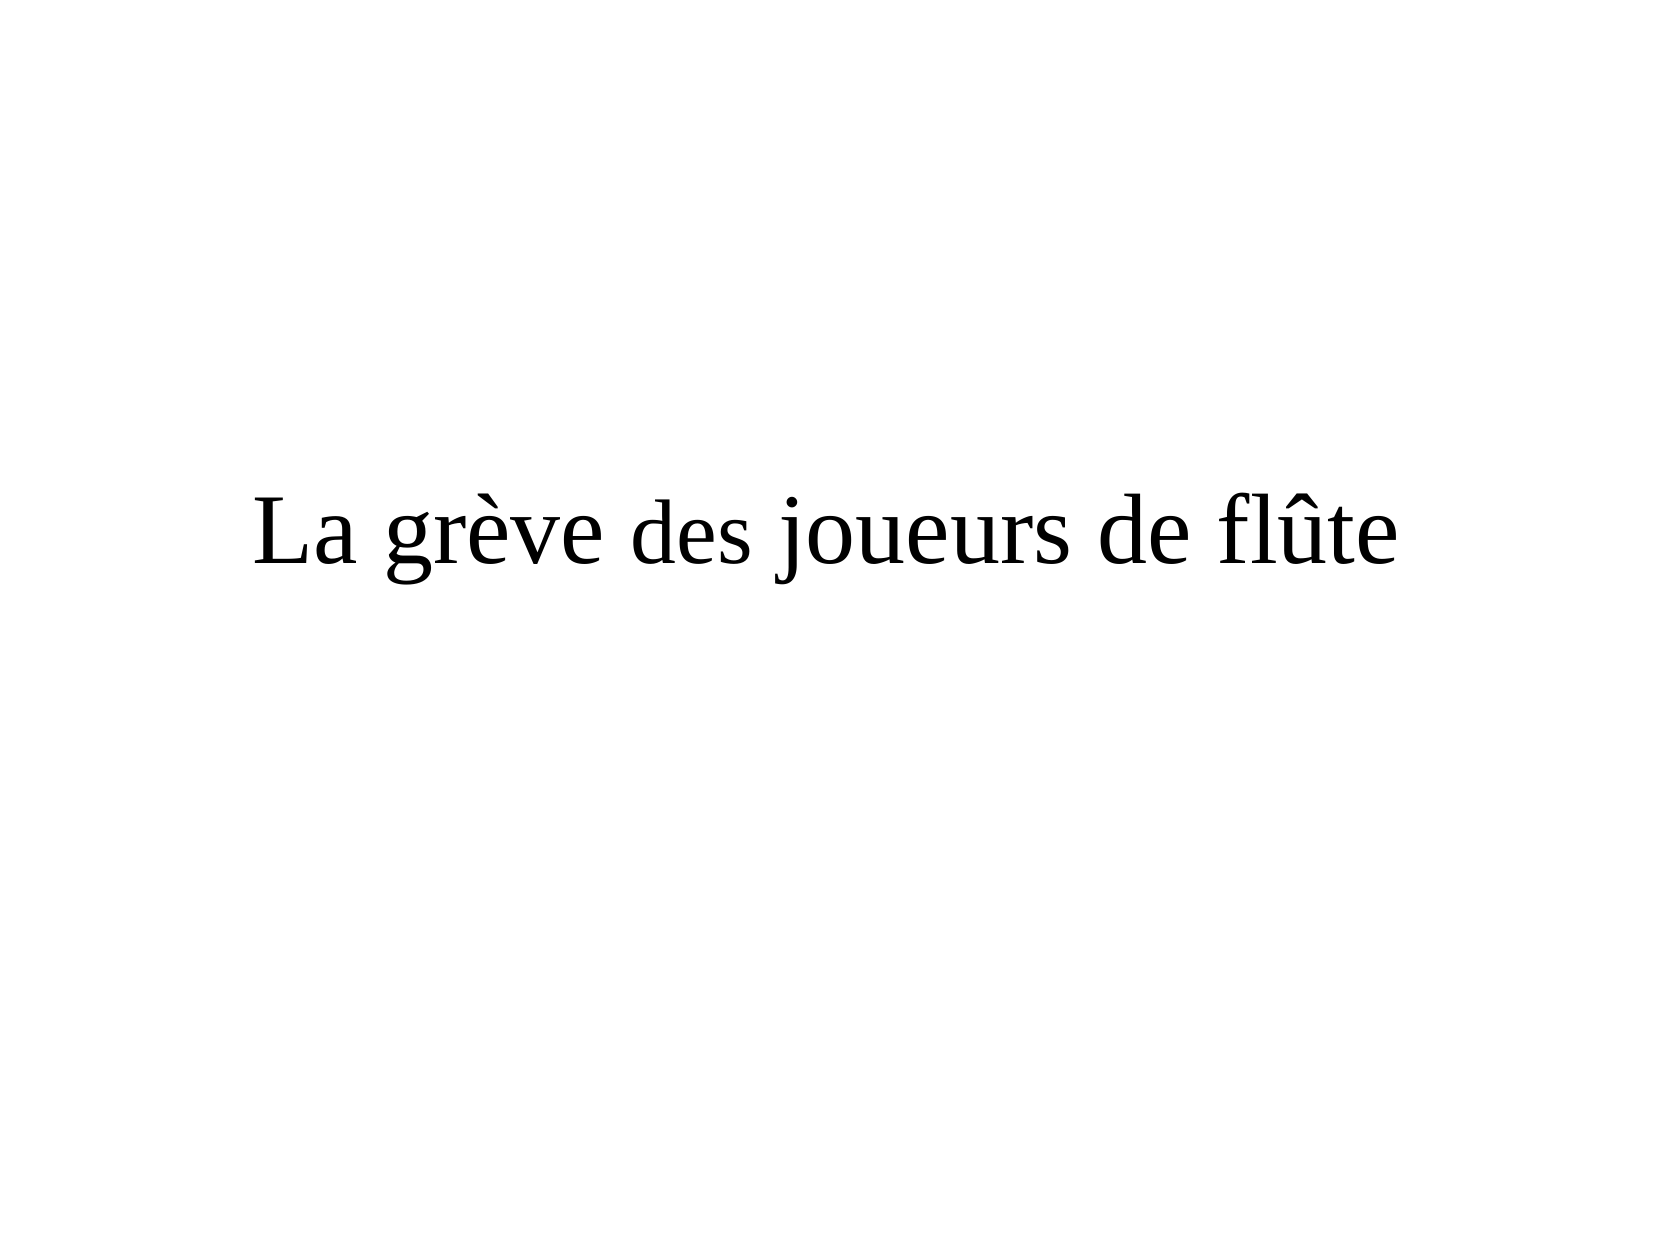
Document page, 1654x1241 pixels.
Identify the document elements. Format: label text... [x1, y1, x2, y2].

subtitle La grève des joueurs de flûte [82, 49, 1571, 1010]
